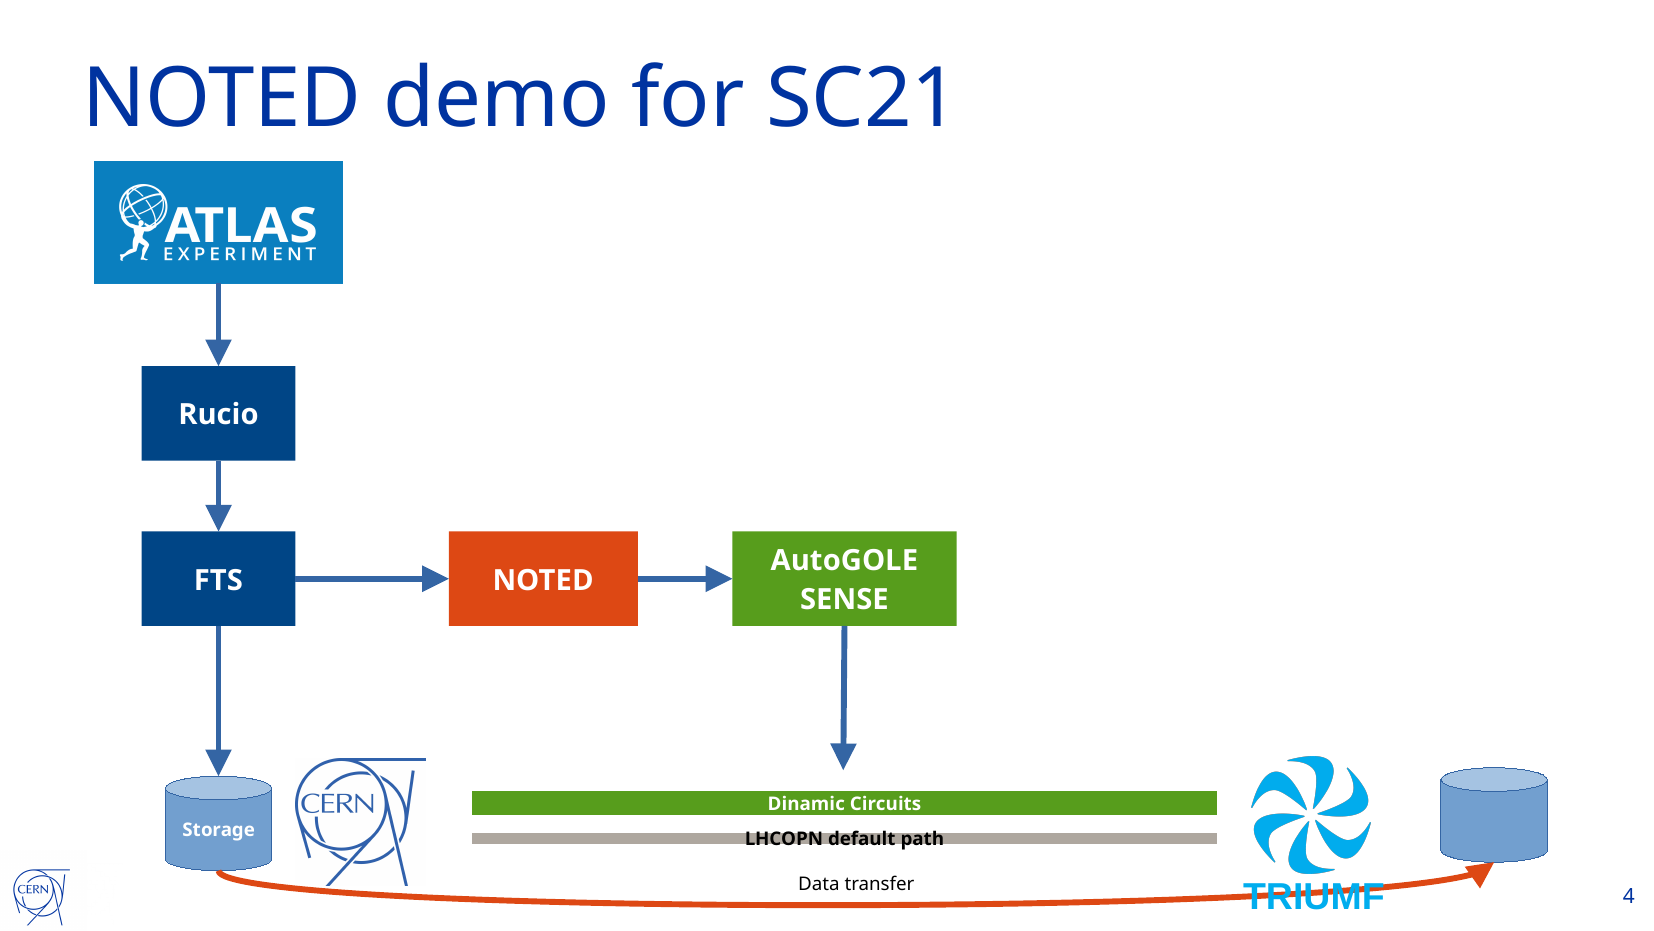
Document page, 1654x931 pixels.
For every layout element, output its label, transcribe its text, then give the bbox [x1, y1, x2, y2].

title NOTED demo for SC21 [82, 37, 1571, 193]
text_box [1440, 780, 1548, 863]
picture [295, 758, 426, 886]
text_box Rucio [141, 366, 296, 461]
text_box NOTED [448, 531, 638, 626]
picture [94, 161, 343, 284]
text_box Storage [165, 790, 272, 871]
picture [0, 850, 127, 931]
text_box AutoGOLE SENSE [732, 531, 957, 626]
text_box FTS [141, 531, 296, 626]
text_box TRIUMF [1228, 867, 1400, 925]
picture [1251, 756, 1371, 867]
